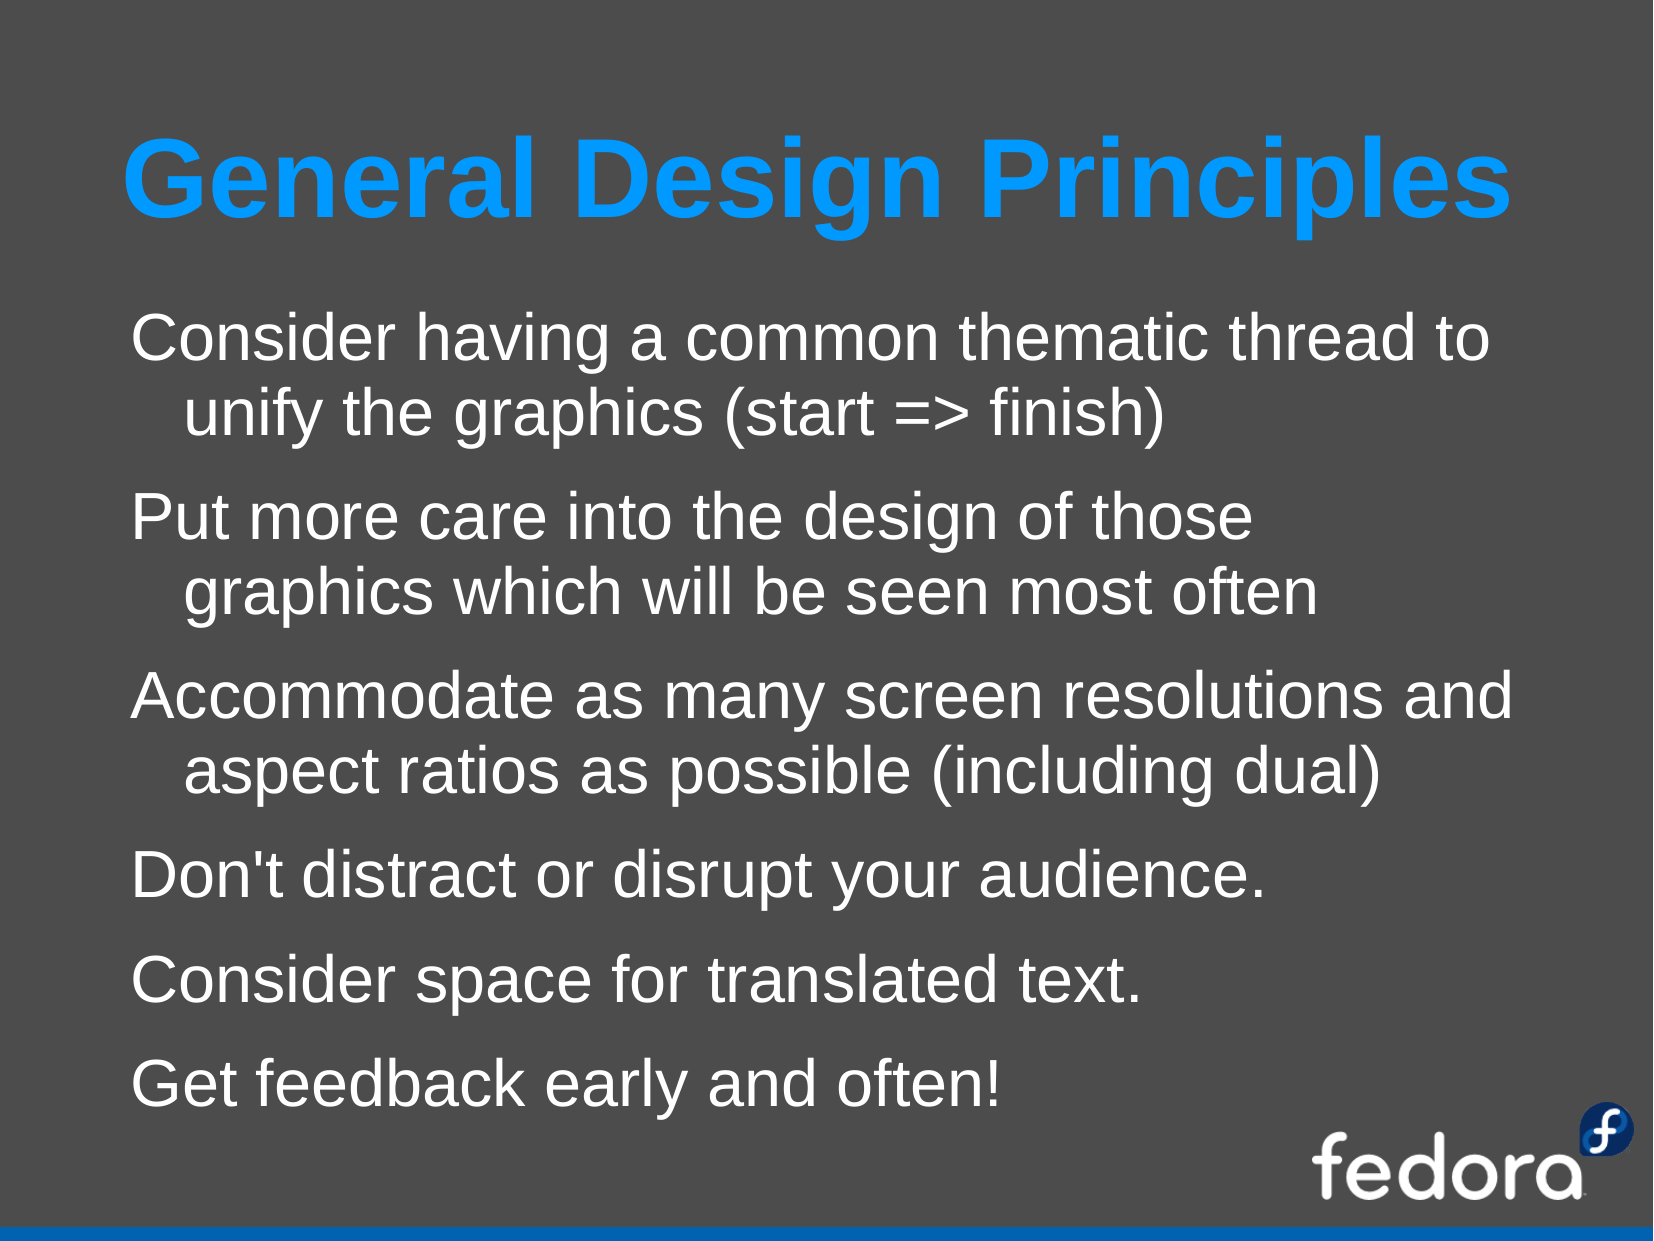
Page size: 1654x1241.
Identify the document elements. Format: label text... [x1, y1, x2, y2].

title General Design Principles [112, 82, 1524, 275]
list Consider having a common thematic thread to unify the graphics (start => finish) Put more care into the design of those graphics which will be seen most often Accommodate as many screen resolutions and aspect ratios as possible (including dual) Don't distract or disrupt your audience. Consider space for translated text. Get feedback early and often! [112, 300, 1524, 1121]
picture [1312, 1102, 1634, 1200]
